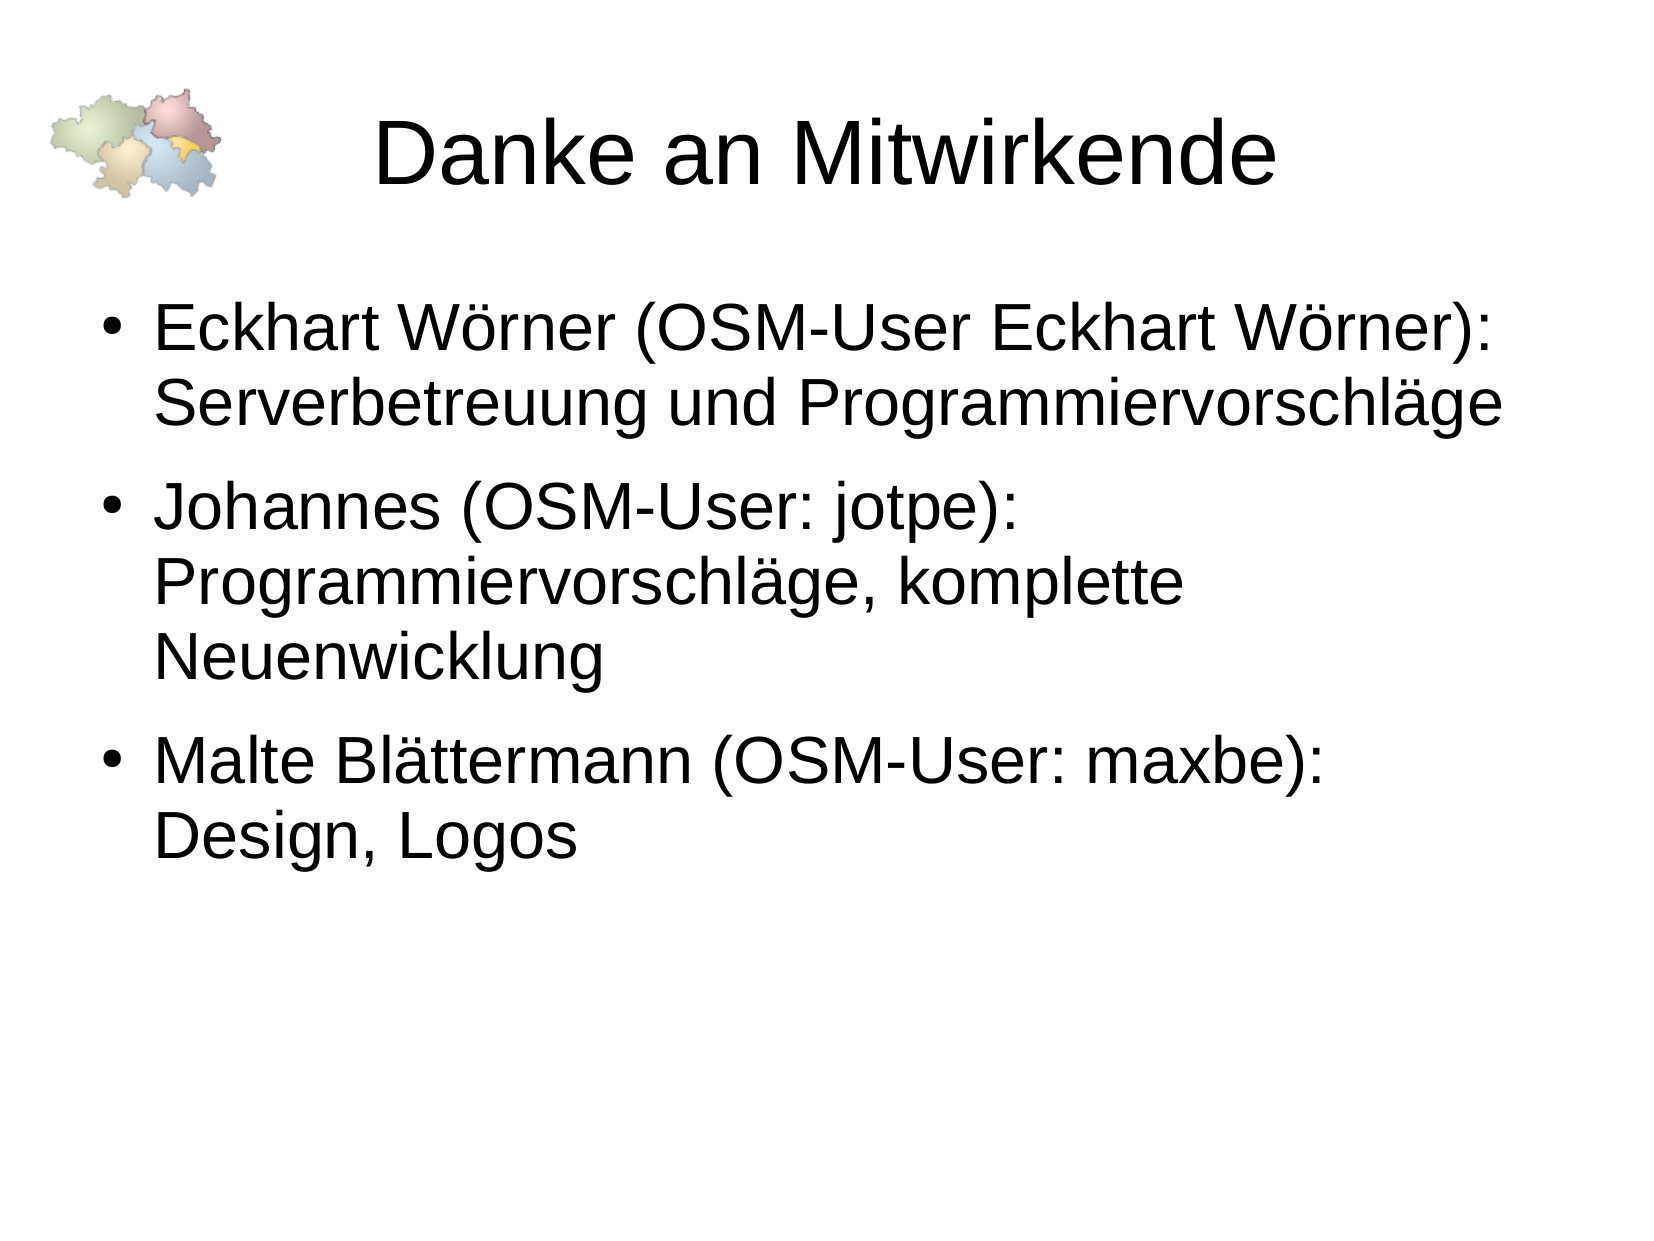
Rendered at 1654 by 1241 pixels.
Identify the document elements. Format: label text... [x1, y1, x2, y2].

title Danke an Mitwirkende [82, 49, 1571, 257]
list Eckhart Wörner (OSM-User Eckhart Wörner): Serverbetreuung und Programmiervorschläge Johannes (OSM-User: jotpe): Programmiervorschläge, komplette Neuenwicklung Malte Blättermann (OSM-User: maxbe): Design, Logos [82, 290, 1571, 1010]
picture [11, 68, 250, 225]
